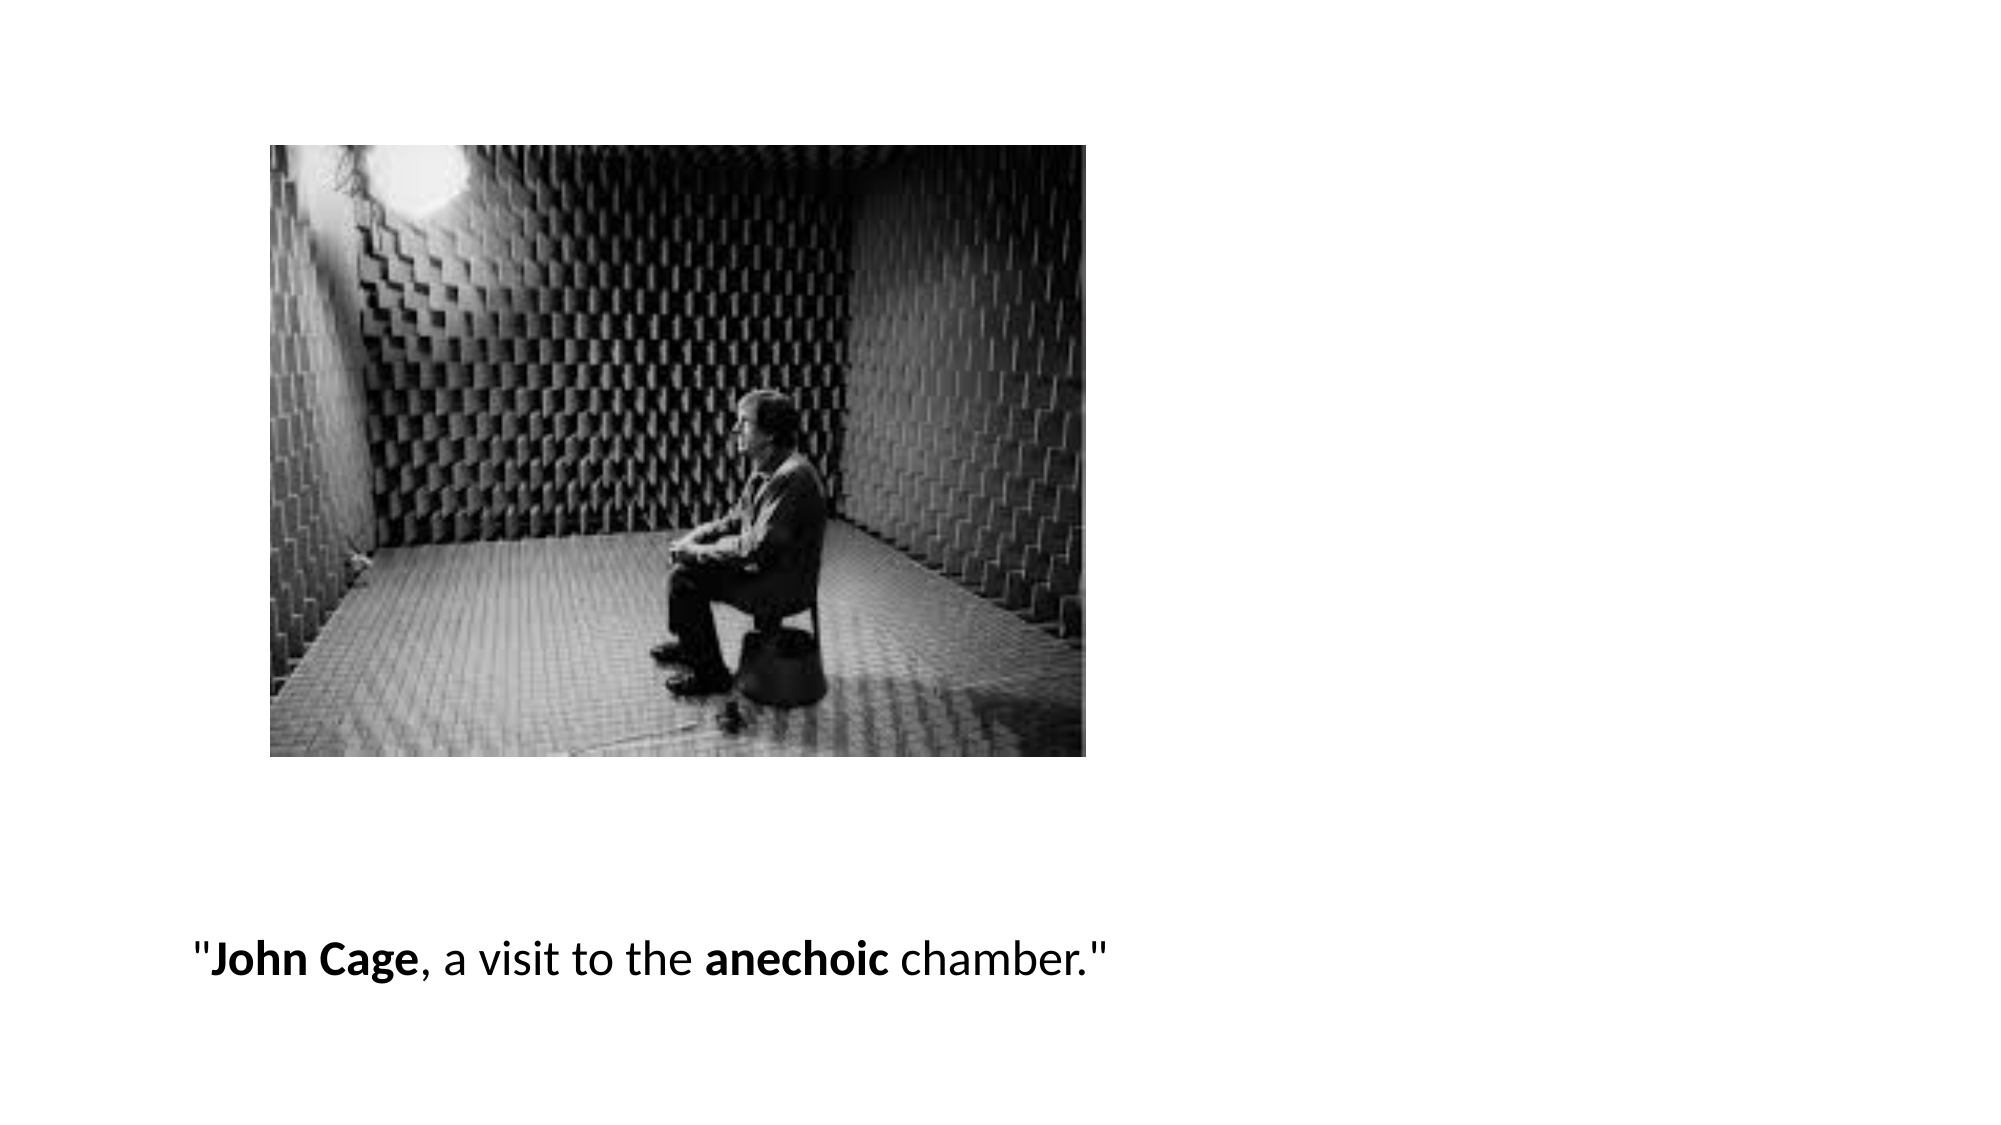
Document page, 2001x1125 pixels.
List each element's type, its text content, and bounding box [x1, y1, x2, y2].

text_box "John Cage, a visit to the anechoic chamber." [161, 927, 1676, 1125]
picture [270, 145, 1086, 757]
